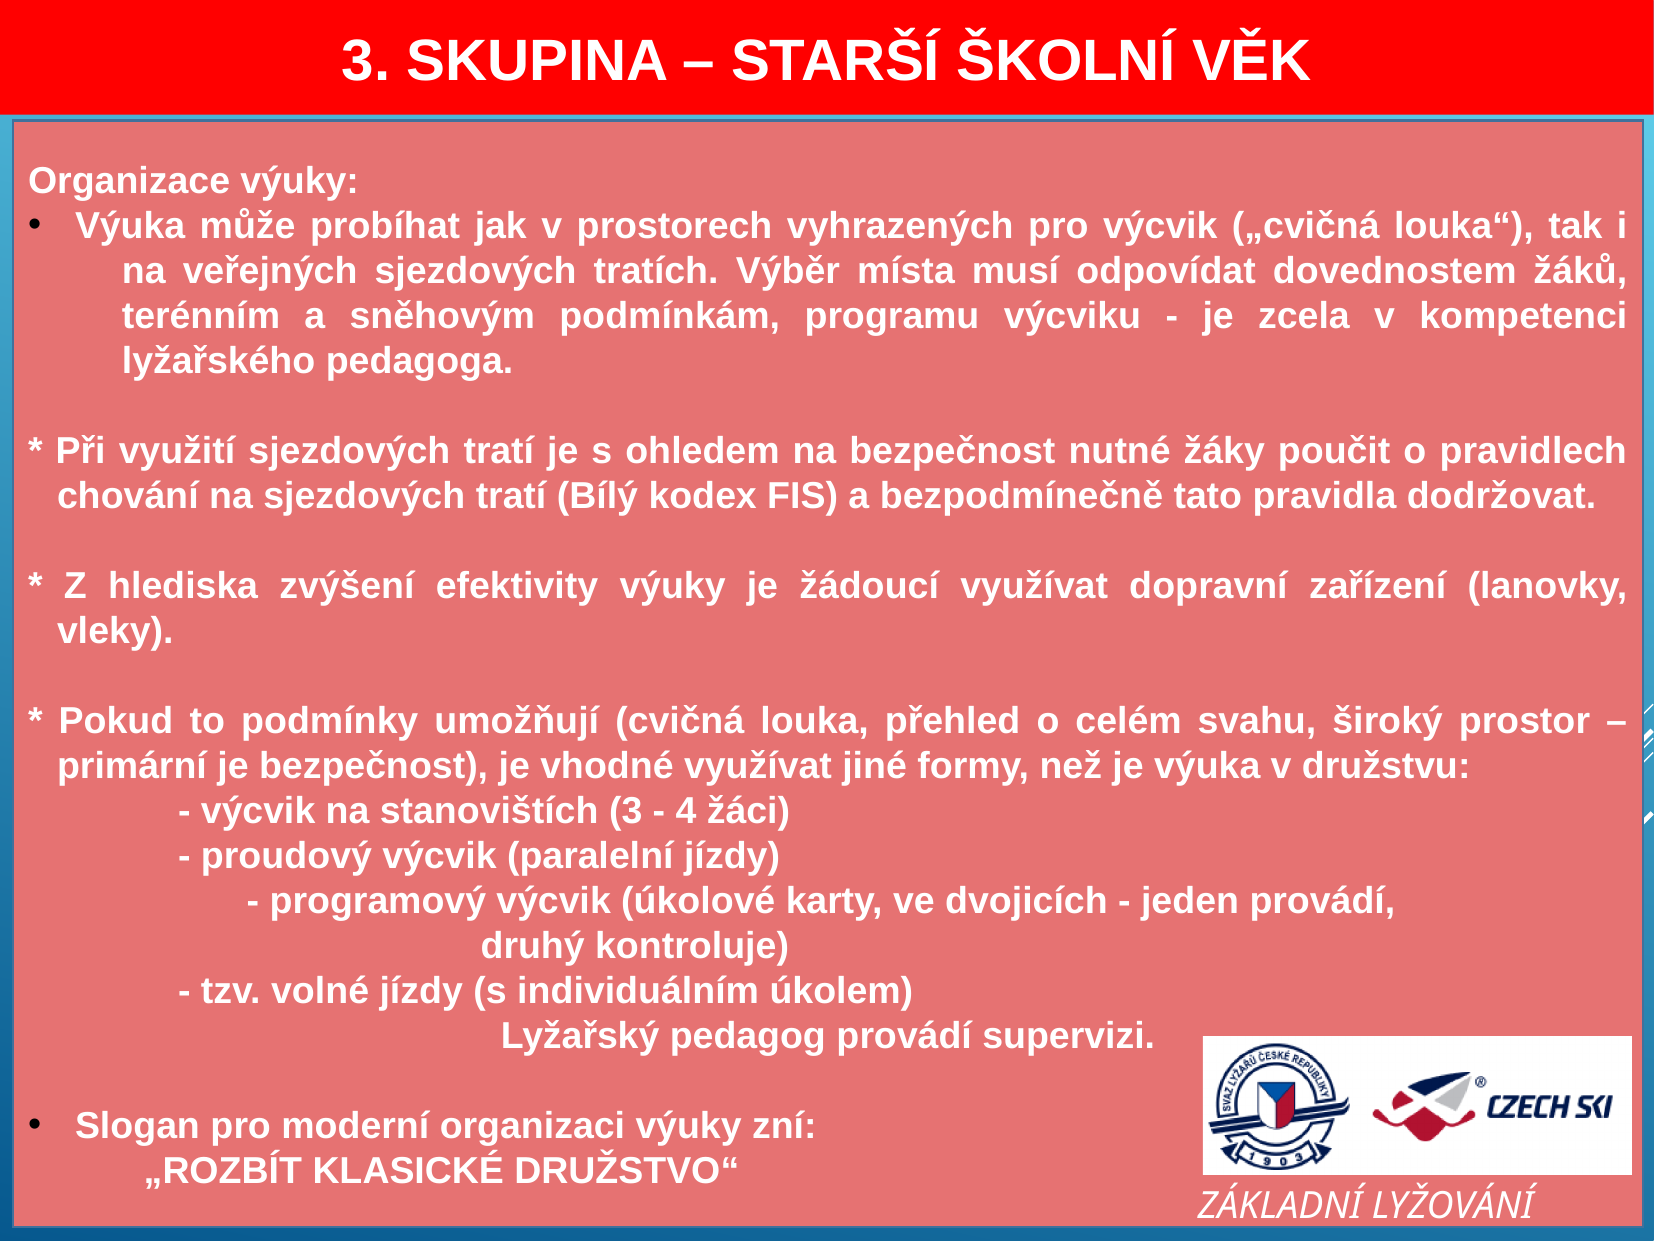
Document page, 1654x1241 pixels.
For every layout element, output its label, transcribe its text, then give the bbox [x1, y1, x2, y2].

text_box ZÁKLADNÍ LYŽOVÁNÍ [1182, 1173, 1644, 1235]
title 3. skupina – starší školní věk [0, 0, 1654, 115]
text_box Organizace výuky: Výuka může probíhat jak v prostorech vyhrazených pro výcvik („cvičná louka“), tak i na veřejných sjezdových tratích. Výběr místa musí odpovídat dovednostem žáků, terénním a sněhovým podmínkám, programu výcviku - je zcela v kompetenci lyžařského pedagoga. * Při využití sjezdových tratí je s ohledem na bezpečnost nutné žáky poučit o pravidlech chování na sjezdových tratí (Bílý kodex FIS) a bezpodmínečně tato pravidla dodržovat. * Z hlediska zvýšení efektivity výuky je žádoucí využívat dopravní zařízení (lanovky, vleky). * Pokud to podmínky umožňují (cvičná louka, přehled o celém svahu, široký prostor – primární je bezpečnost), je vhodné využívat jiné formy, než je výuka v družstvu: - výcvik na stanovištích (3 - 4 žáci) - proudový výcvik (paralelní jízdy) - programový výcvik (úkolové karty, ve dvojicích - jeden provádí, druhý kontroluje) - tzv. volné jízdy (s individuálním úkolem) Lyžařský pedagog provádí supervizi. Slogan pro moderní organizaci výuky zní: „ROZBÍT KLASICKÉ DRUŽSTVO“ [13, 120, 1644, 1228]
picture [1202, 1036, 1632, 1173]
